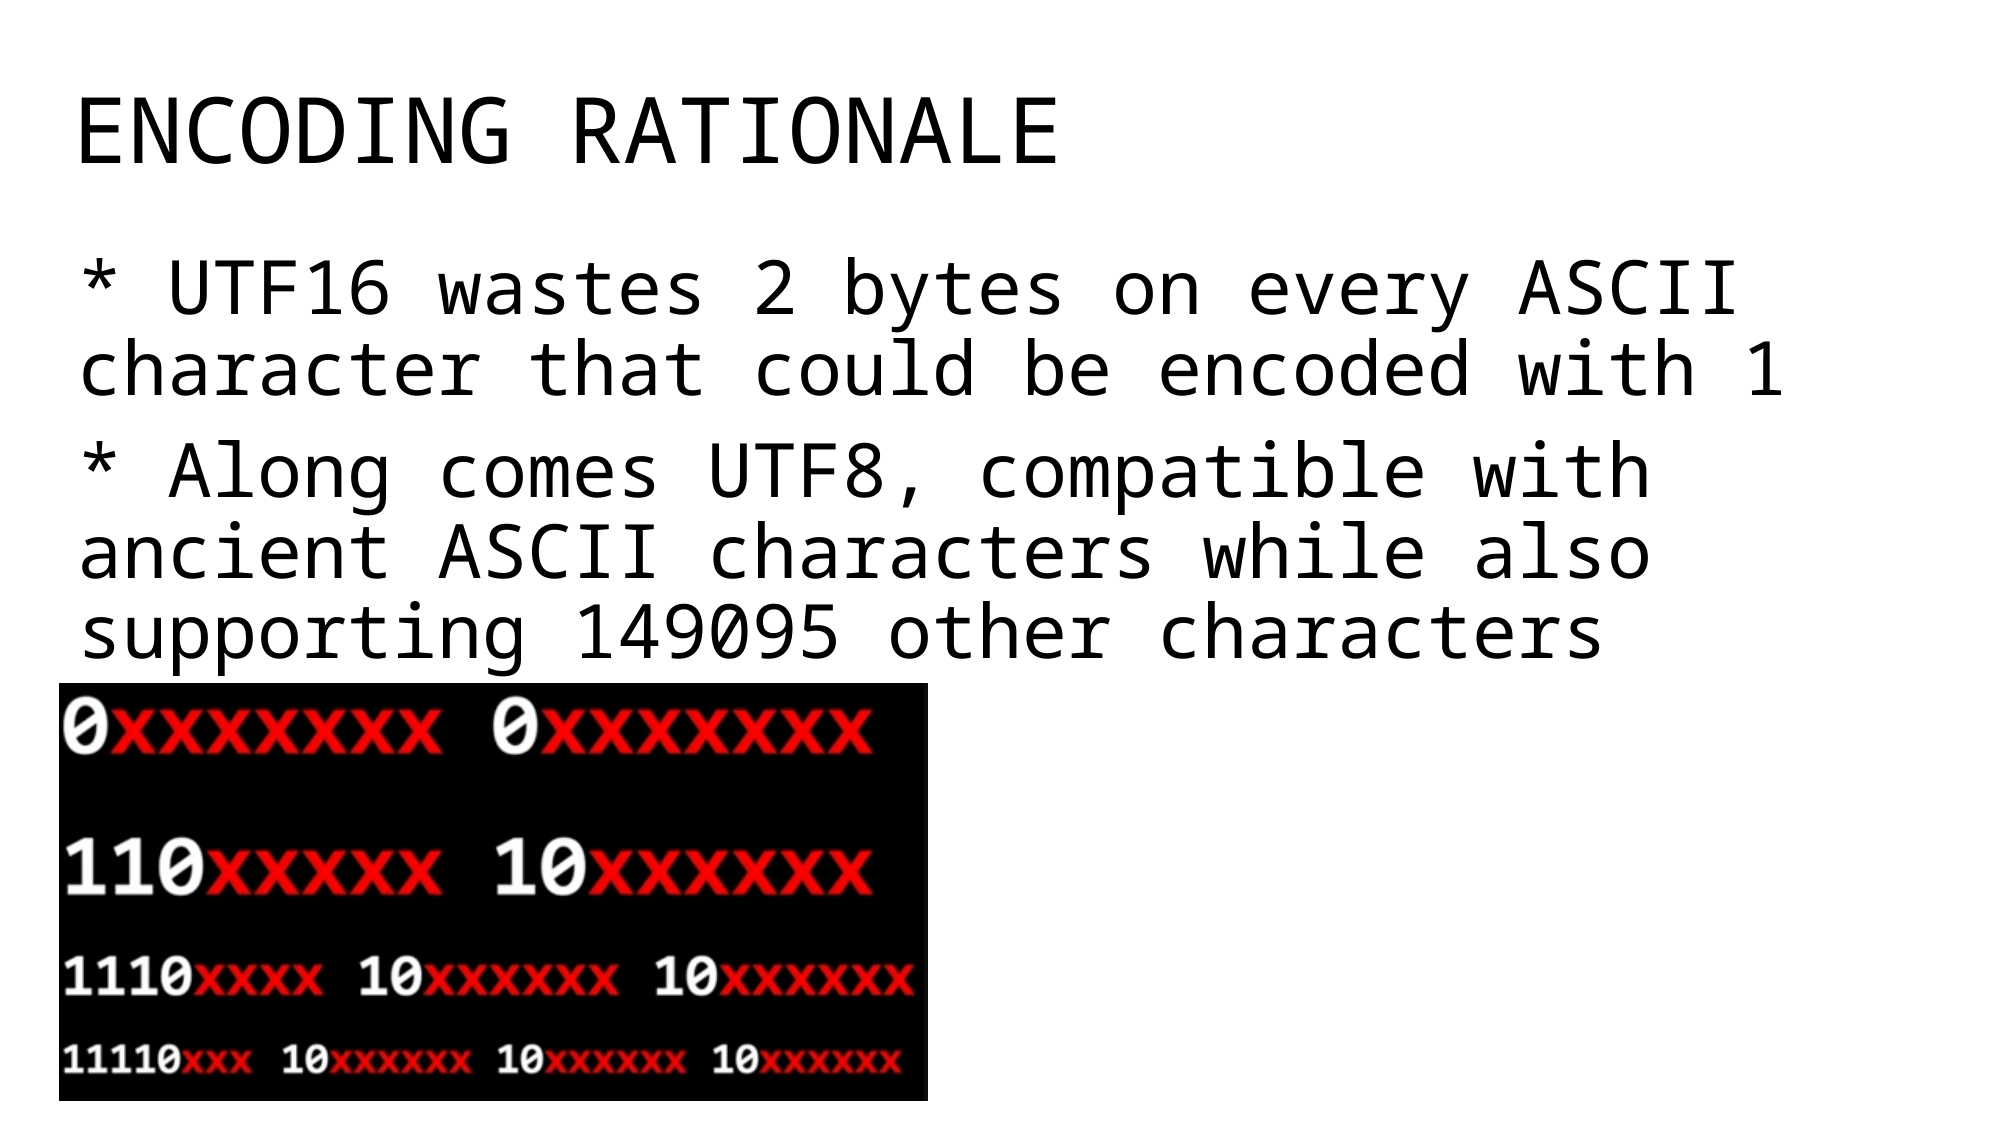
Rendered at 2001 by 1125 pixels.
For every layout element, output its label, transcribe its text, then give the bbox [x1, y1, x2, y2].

picture [59, 683, 928, 1101]
text_box * UTF16 wastes 2 bytes on every ASCII character that could be encoded with 1 * Along comes UTF8, compatible with ancient ASCII characters while also supporting 149095 other characters [62, 242, 1941, 1069]
title ENCODING RATIONALE [59, 24, 1645, 243]
